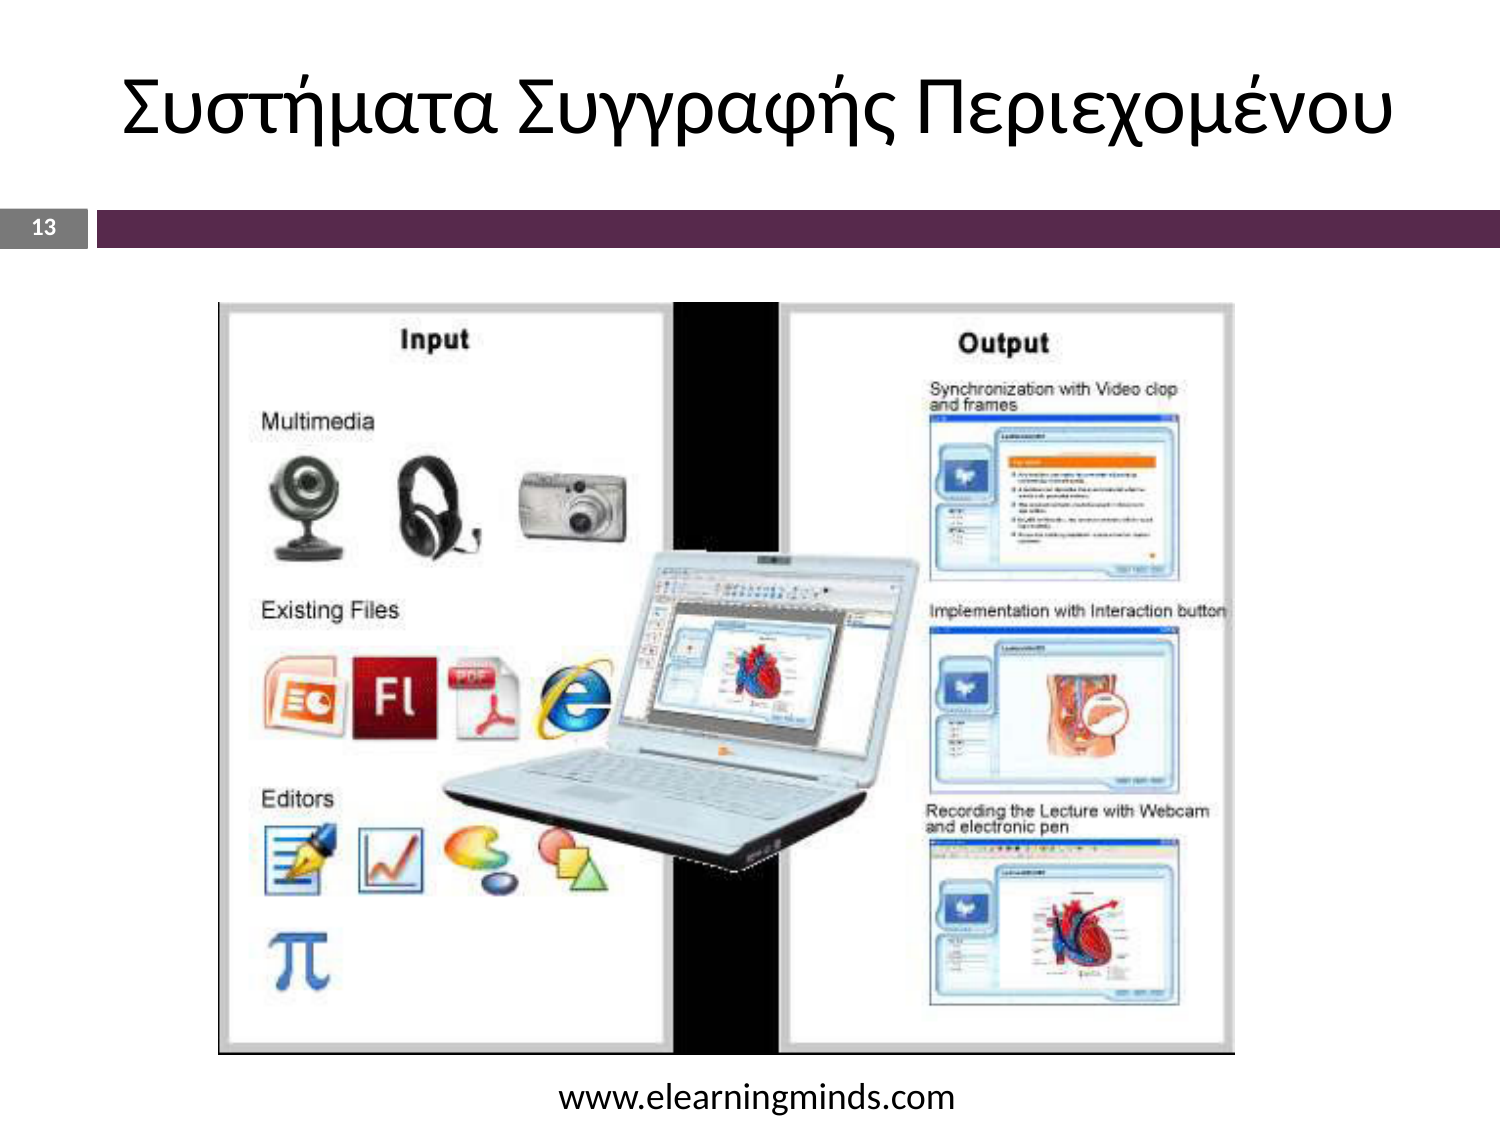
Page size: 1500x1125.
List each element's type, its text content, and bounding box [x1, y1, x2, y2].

title Συστήματα Συγγραφής Περιεχομένου [100, 19, 1438, 182]
text_box 13 [0, 208, 88, 249]
text_box www.elearningminds.com [543, 1064, 972, 1124]
picture [218, 302, 1235, 1055]
